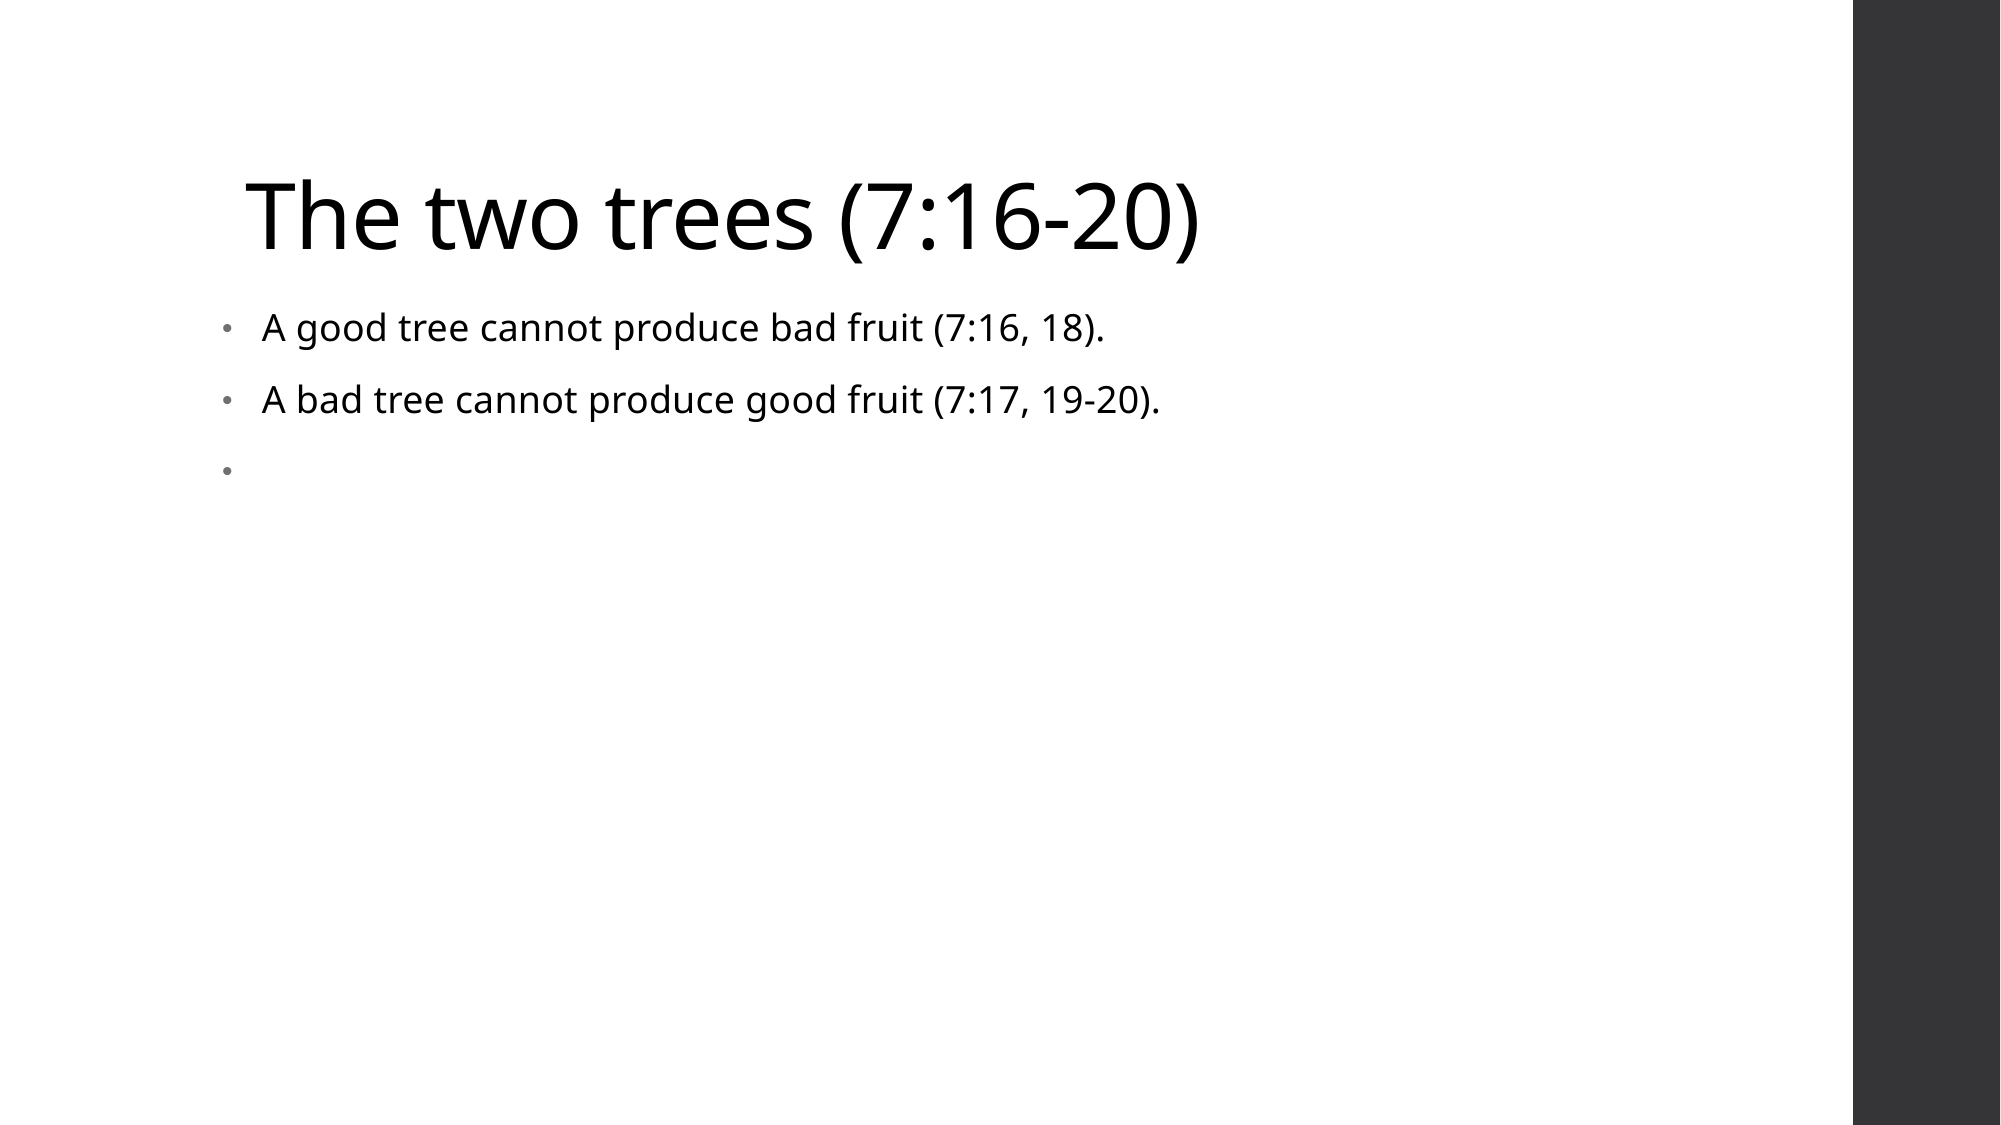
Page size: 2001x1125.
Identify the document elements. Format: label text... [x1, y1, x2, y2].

list A good tree cannot produce bad fruit (7:16, 18). A bad tree cannot produce good fruit (7:17, 19-20). [206, 299, 1617, 1014]
title The two trees (7:16-20) [206, 60, 1797, 278]
